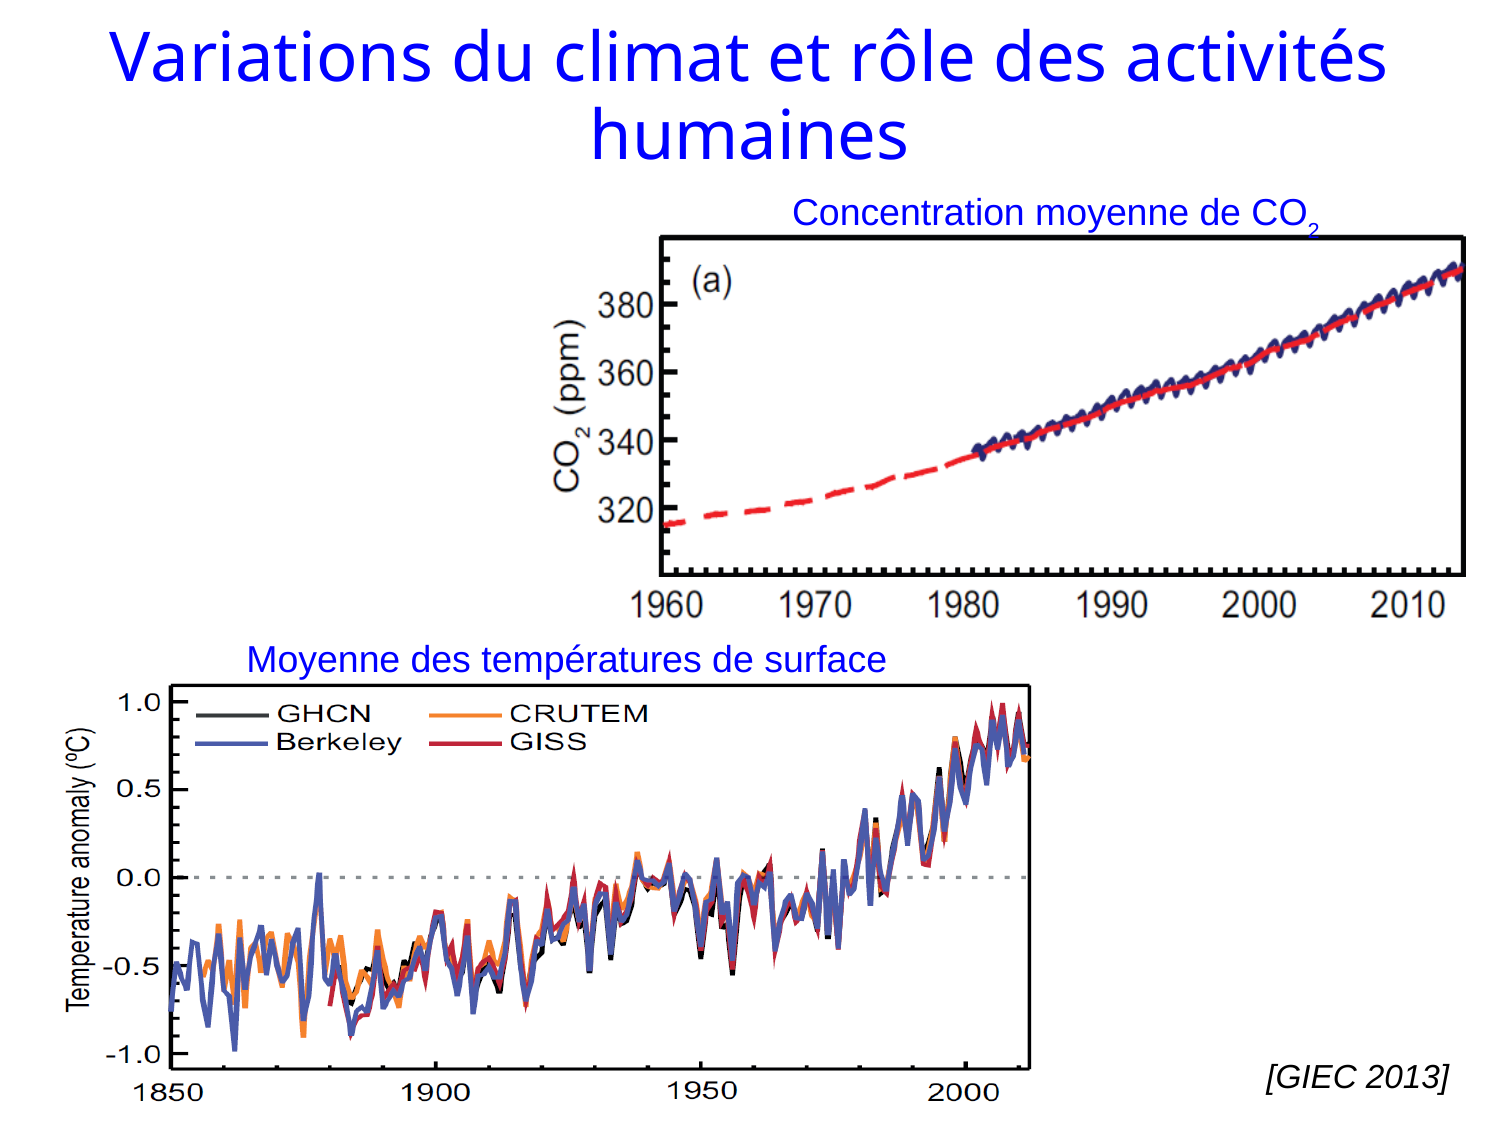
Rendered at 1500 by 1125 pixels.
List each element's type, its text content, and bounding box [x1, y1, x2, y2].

picture [27, 664, 1054, 1111]
picture [545, 231, 1466, 578]
text_box Moyenne des températures de surface [186, 631, 948, 688]
text_box [GIEC 2013] [1133, 1051, 1465, 1104]
text_box Concentration moyenne de CO2 [675, 184, 1437, 251]
title Variations du climat et rôle des activités humaines [74, 15, 1425, 184]
picture [617, 586, 1457, 630]
